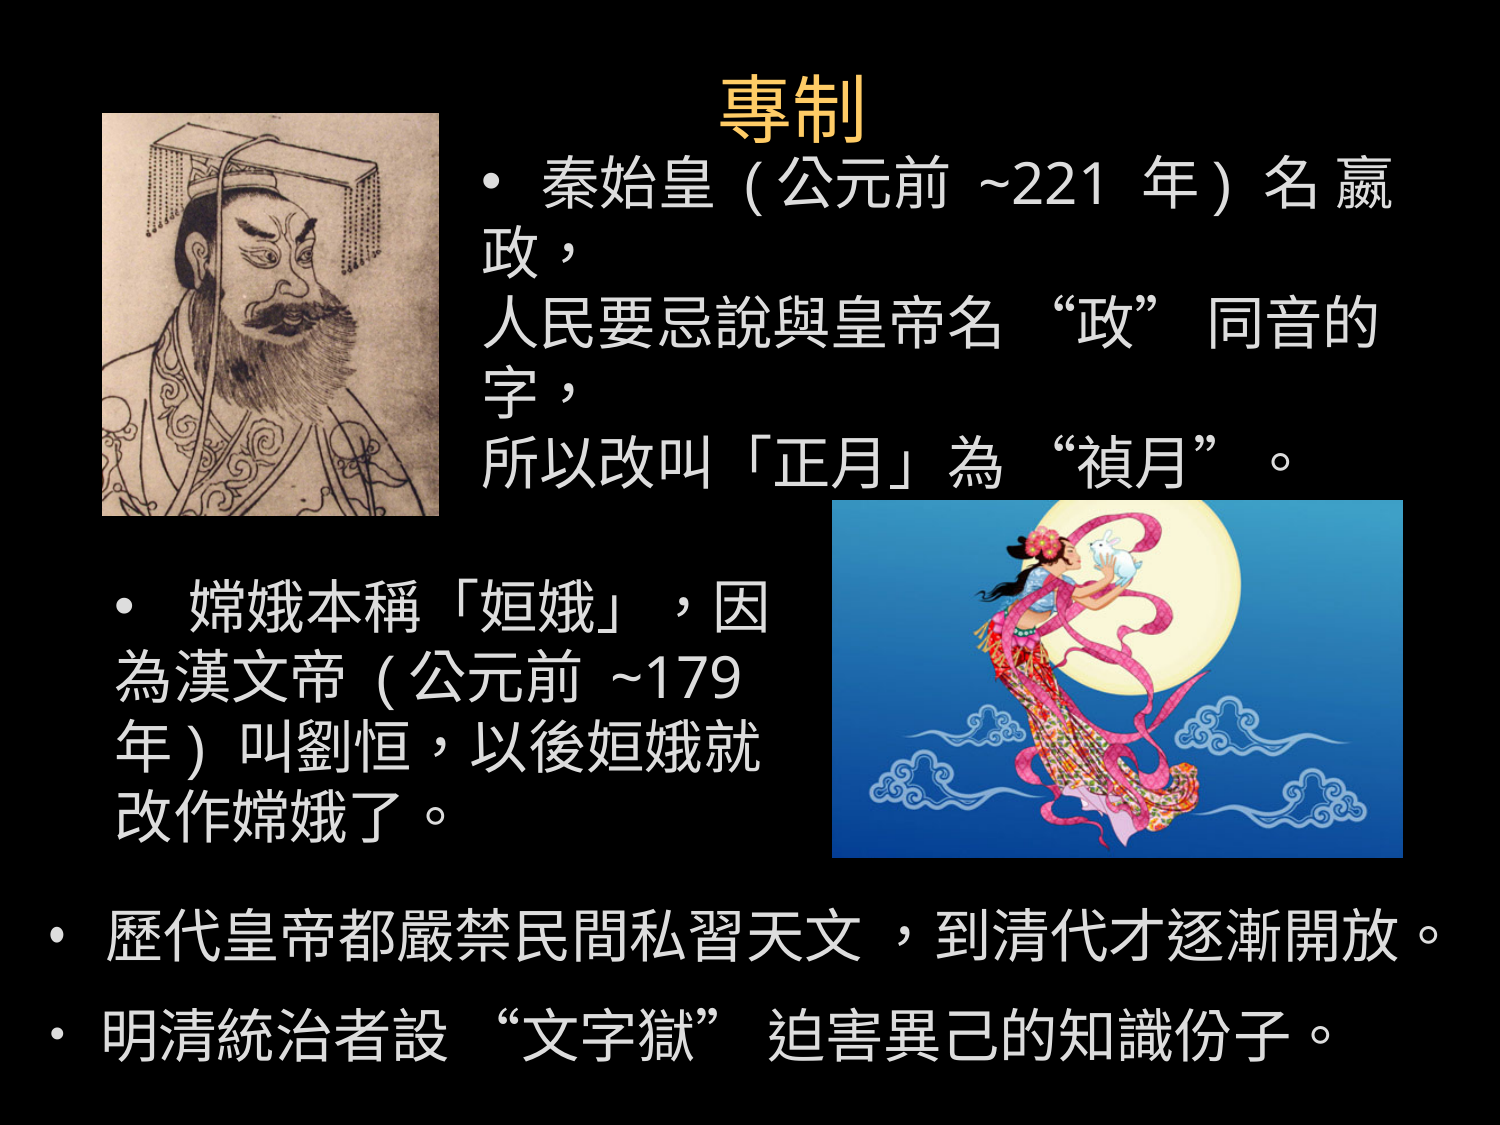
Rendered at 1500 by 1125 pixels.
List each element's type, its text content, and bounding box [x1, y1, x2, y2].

text_box 嫦娥本稱「姮娥」，因為漢文帝 (公元前 ~179 年) 叫劉恒，以後姮娥就改作嫦娥了。 [100, 562, 808, 858]
text_box 歷代皇帝都嚴禁民間私習天文 ，到清代才逐漸開放。 明清統治者設 “文字獄” 迫害異己的知識份子。 [33, 891, 1481, 1077]
text_box 專制 [734, 92, 752, 97]
text_box 專制 [702, 54, 912, 138]
text_box 專制 [757, 92, 775, 97]
picture [102, 113, 439, 516]
picture [832, 500, 1403, 858]
text_box 專制 [757, 109, 770, 113]
text_box 專制 [734, 101, 752, 105]
text_box 秦始皇 (公元前 ~221 年) 名 嬴政， 人民要忌說與皇帝名 “政” 同音的字， 所以改叫「正月」為 “禎月”。 [466, 138, 1447, 504]
text_box 專制 [737, 126, 765, 138]
text_box 專制 [757, 101, 775, 105]
